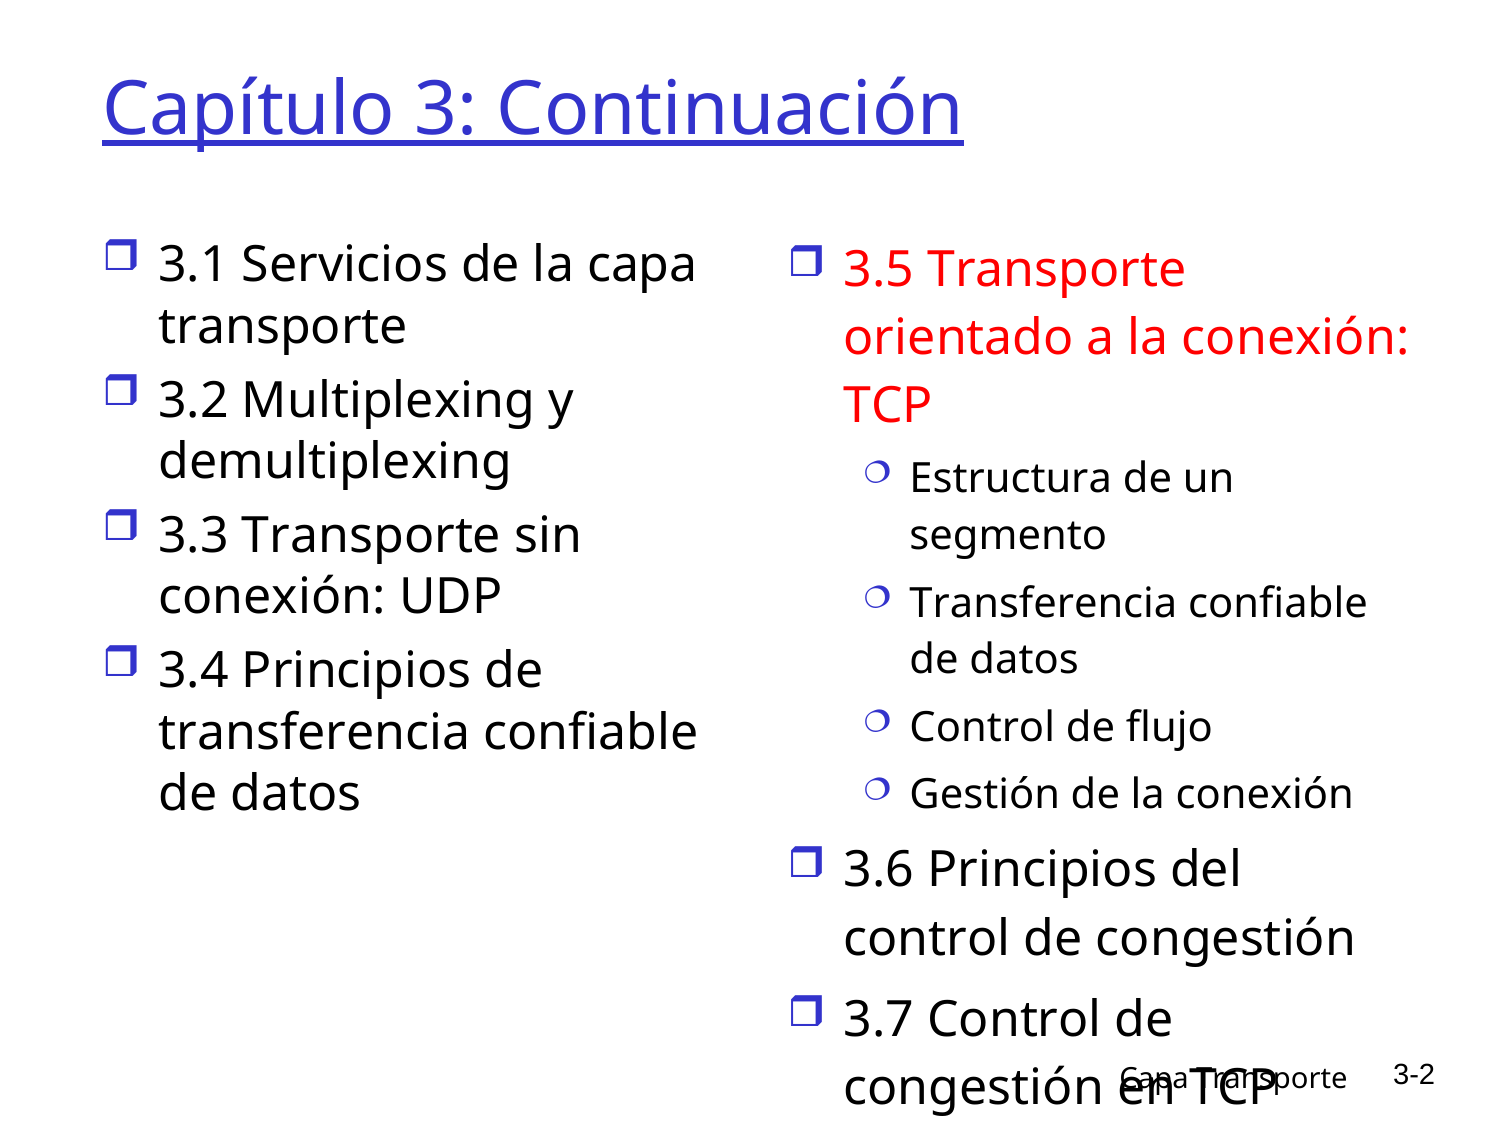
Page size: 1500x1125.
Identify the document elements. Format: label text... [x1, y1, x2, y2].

title Capítulo 3: Continuación [87, 15, 1426, 196]
list 3.1 Servicios de la capa transporte 3.2 Multiplexing y demultiplexing 3.3 Transporte sin conexión: UDP 3.4 Principios de transferencia confiable de datos [87, 224, 741, 1021]
list 3.5 Transporte orientado a la conexión: TCP Estructura de un segmento Transferencia confiable de datos Control de flujo Gestión de la conexión 3.6 Principios del control de congestión 3.7 Control de congestión en TCP [772, 224, 1426, 1021]
